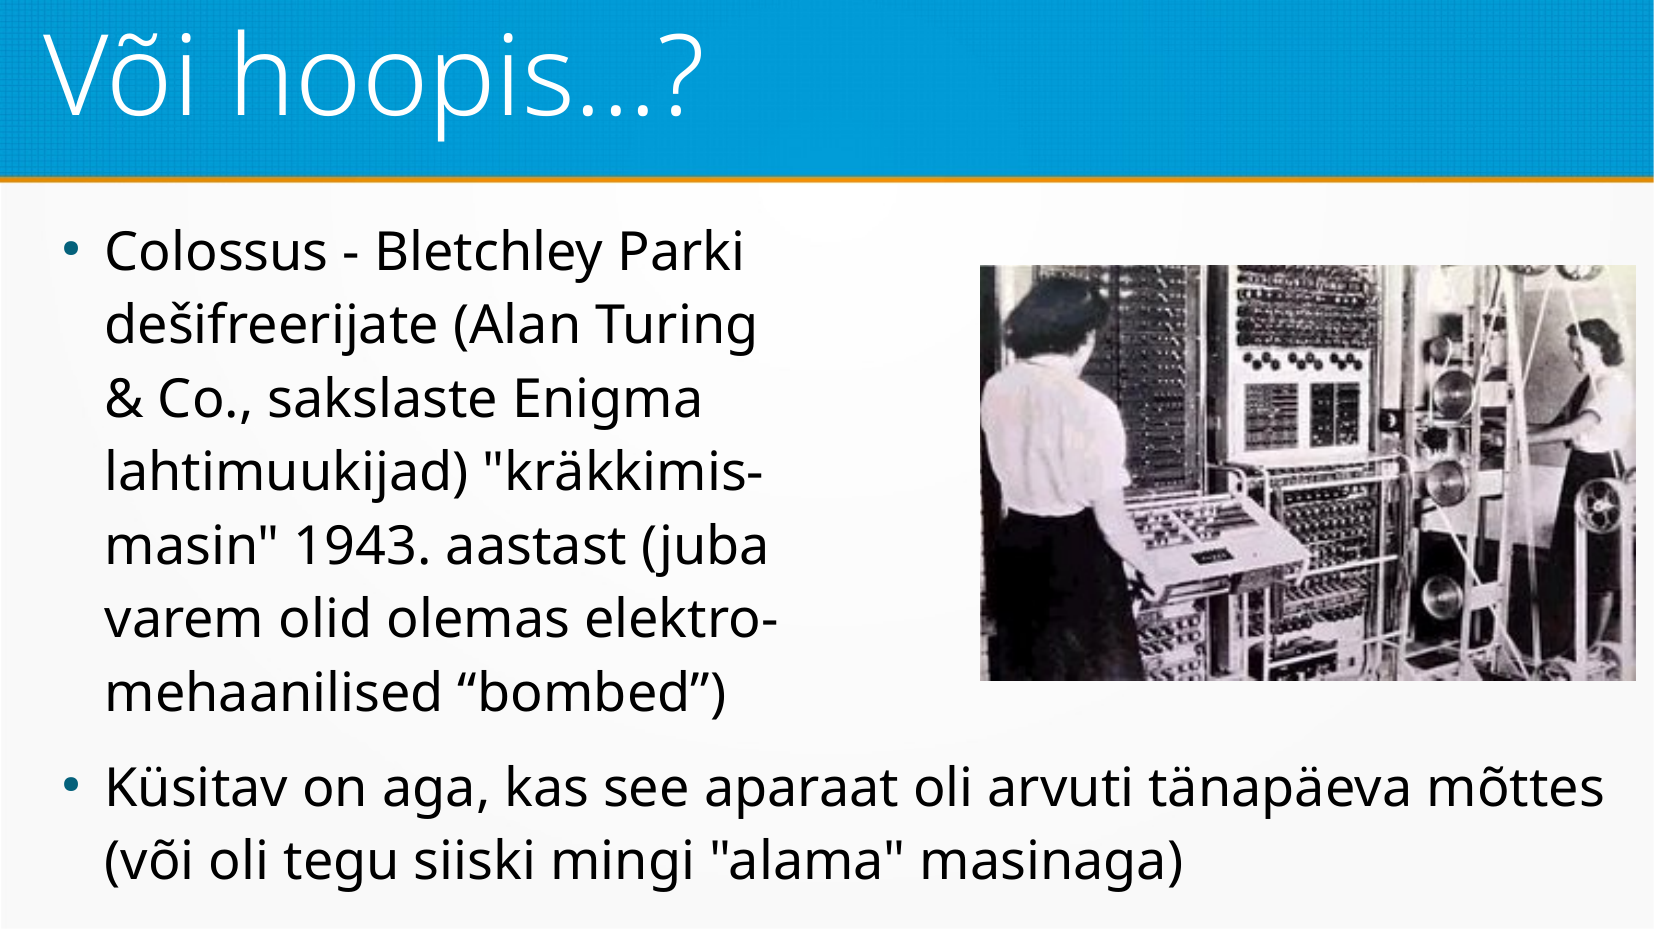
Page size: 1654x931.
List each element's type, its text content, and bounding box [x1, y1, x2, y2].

picture [0, 175, 1654, 931]
list Colossus - Bletchley Parki dešifreerijate (Alan Turing & Co., sakslaste Enigma lahtimuukijad) "kräkkimis- masin" 1943. aastast (juba varem olid olemas elektro- mehaanilised “bombed”) Küsitav on aga, kas see aparaat oli arvuti tänapäeva mõttes (või oli tegu siiski mingi "alama" masinaga) [47, 212, 1607, 902]
title Või hoopis...? [43, 0, 1619, 149]
